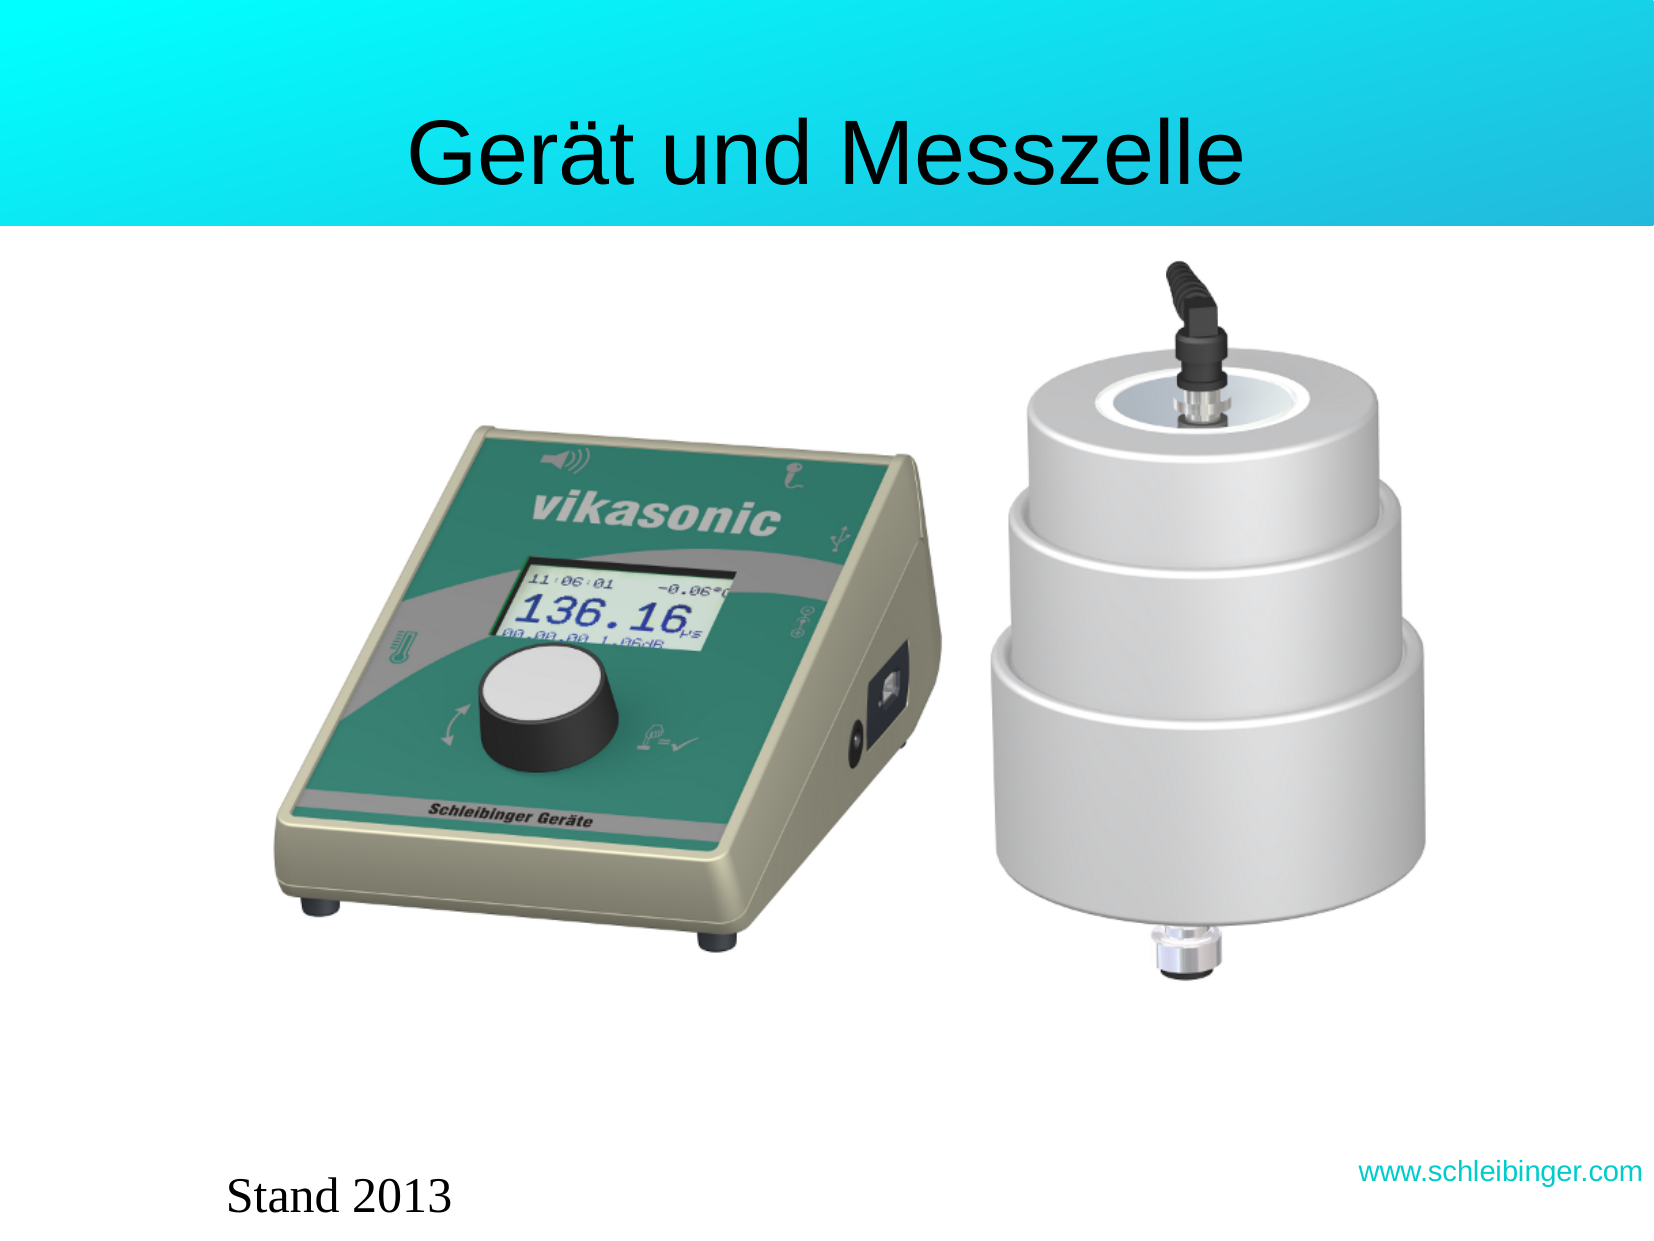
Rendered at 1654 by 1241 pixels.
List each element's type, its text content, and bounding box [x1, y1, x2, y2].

picture [177, 243, 1536, 1093]
text_box Stand 2013 [225, 1167, 453, 1224]
title Gerät und Messzelle [82, 49, 1571, 257]
